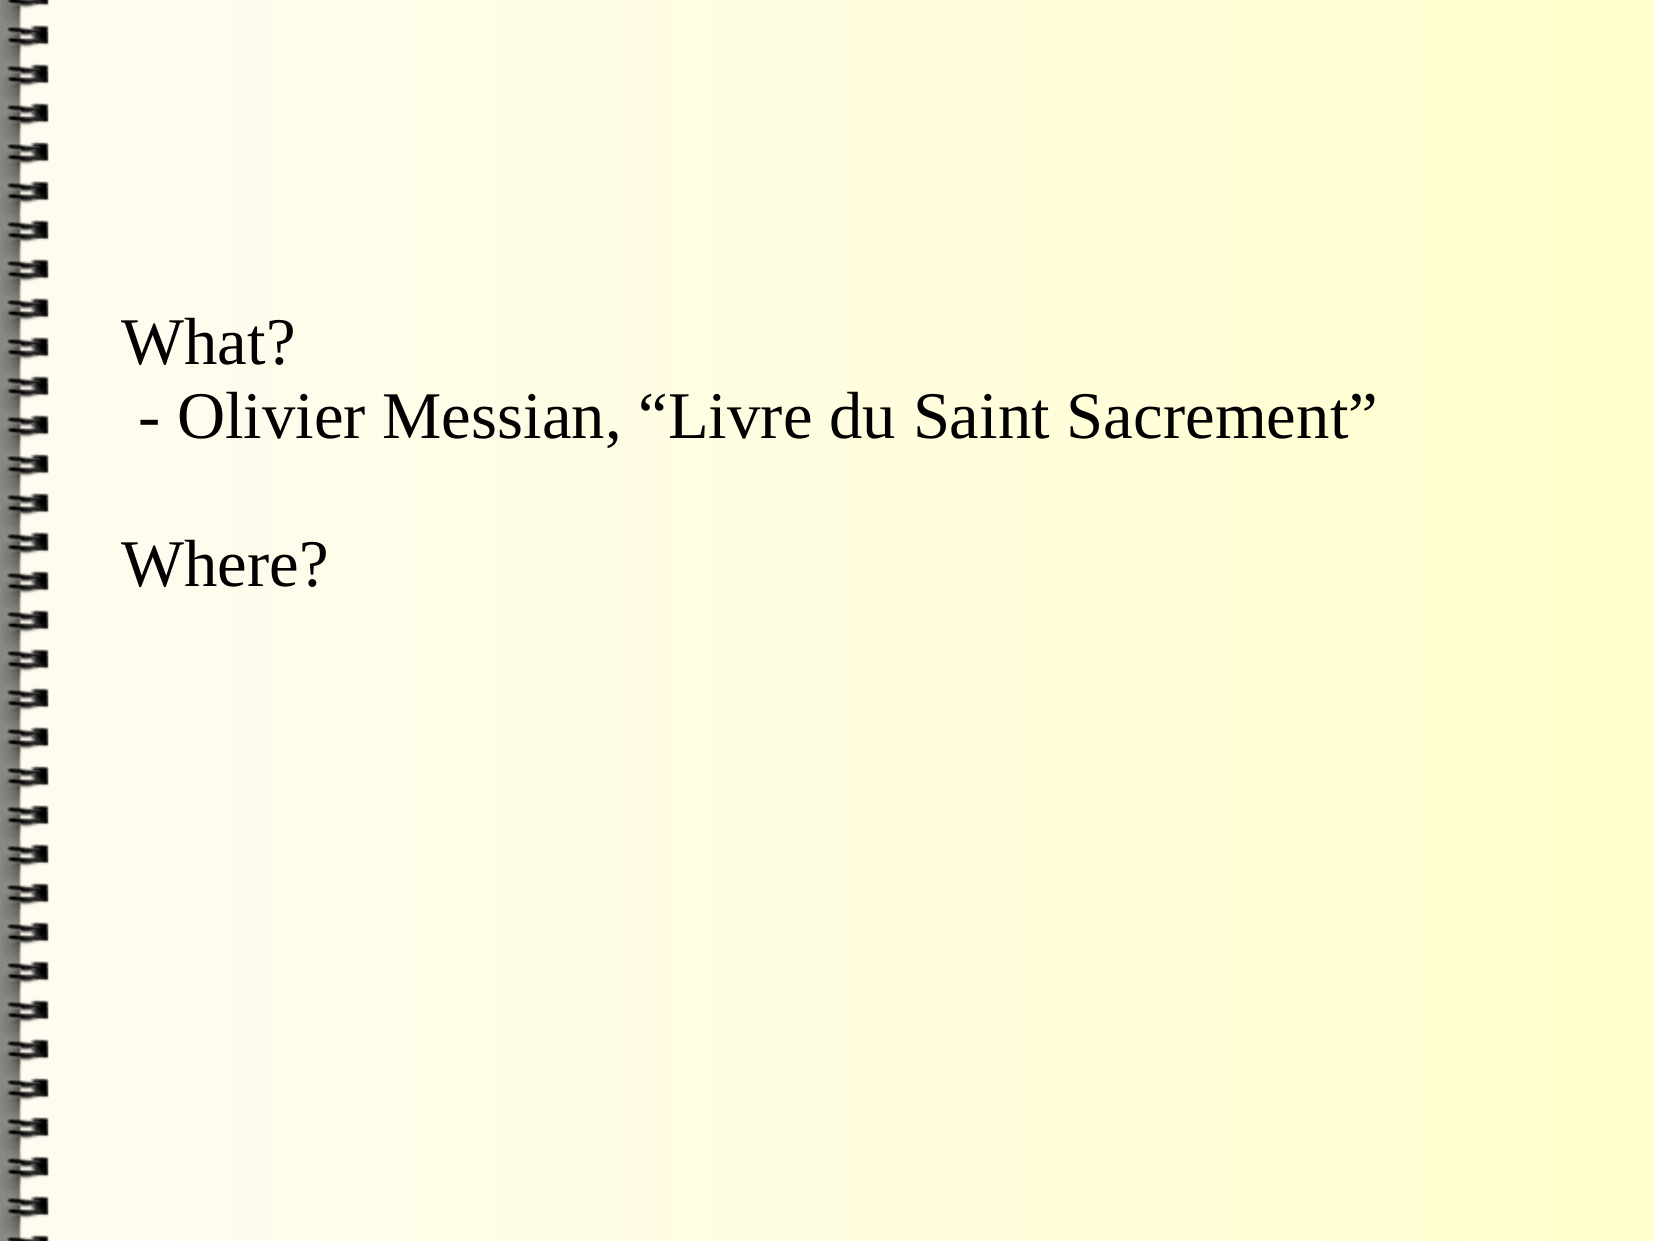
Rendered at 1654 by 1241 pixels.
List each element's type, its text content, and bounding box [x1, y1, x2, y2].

picture [0, 0, 1654, 1241]
subtitle What? - Olivier Messian, “Livre du Saint Sacrement” Where? [121, 112, 1534, 1164]
